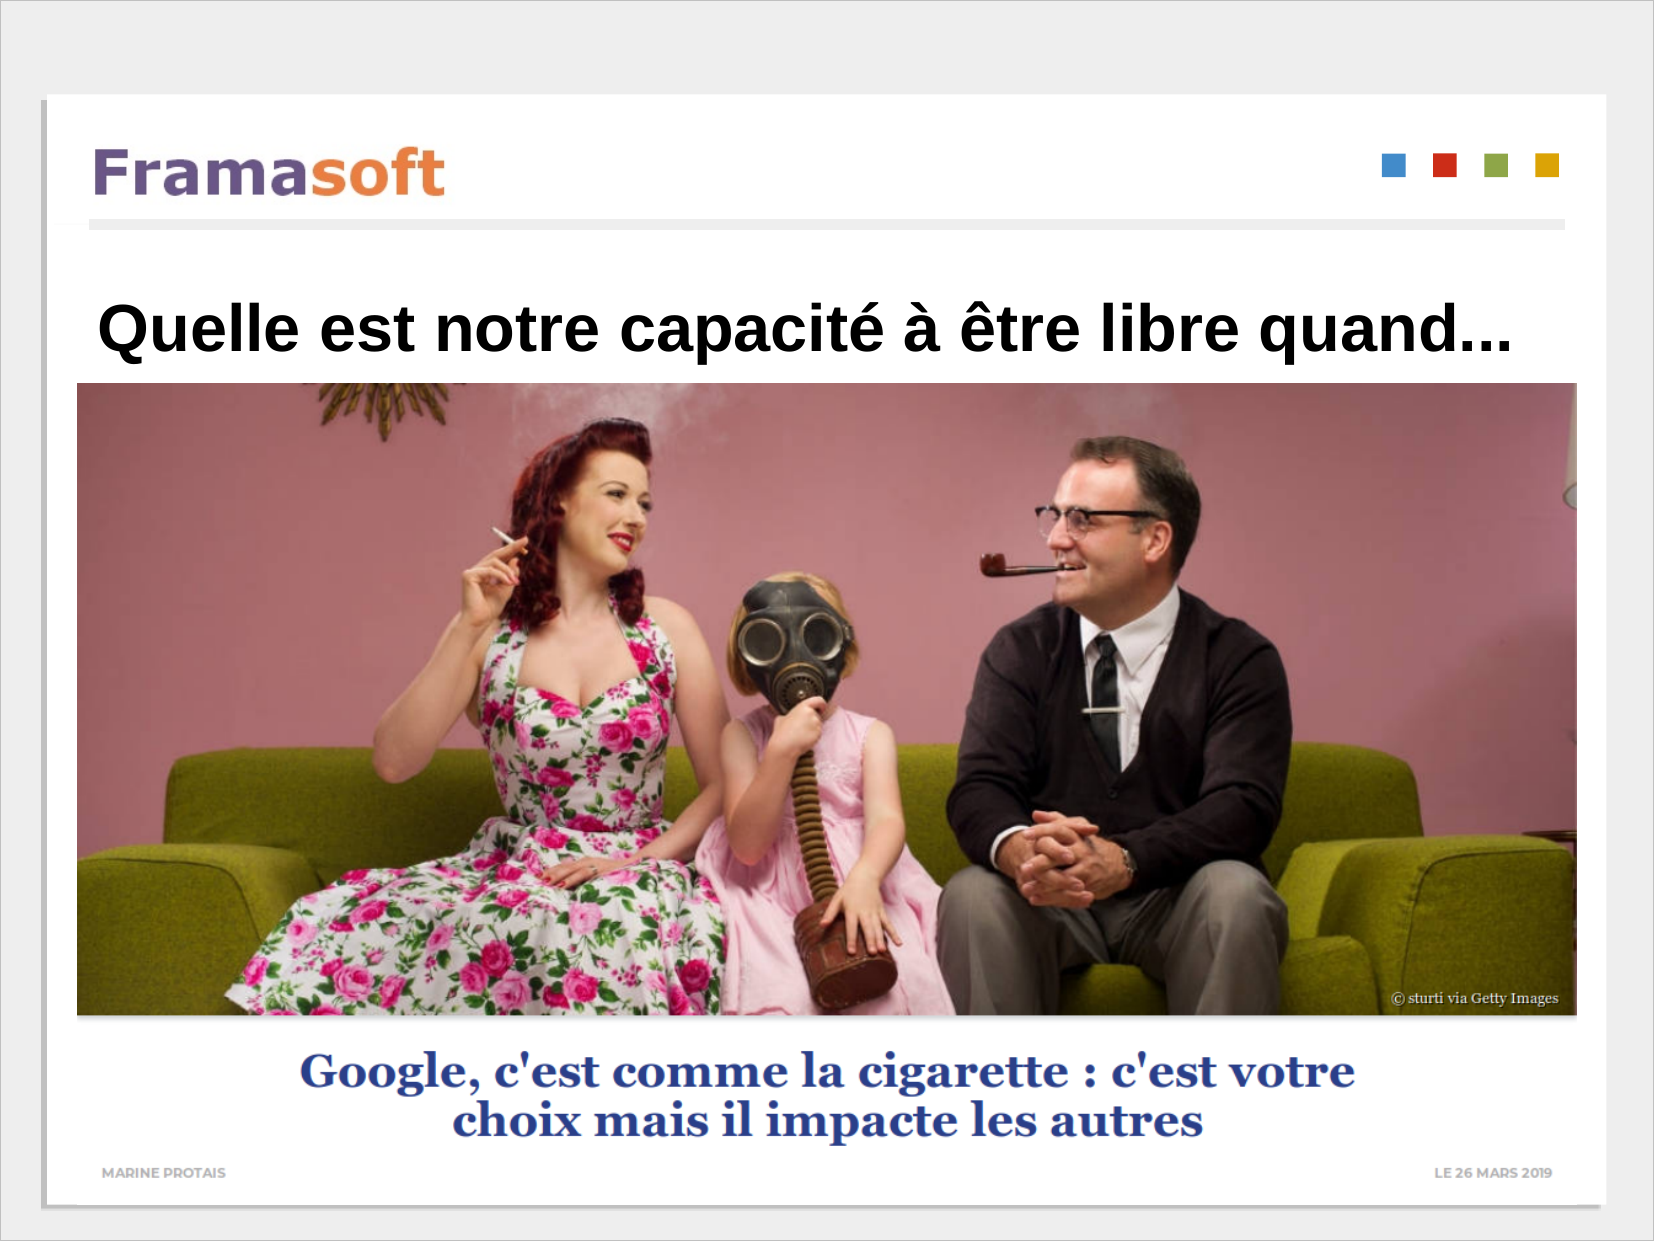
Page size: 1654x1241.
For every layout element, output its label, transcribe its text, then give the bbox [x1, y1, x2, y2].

text_box [0, 0, 1654, 1241]
text_box Quelle est notre capacité à être libre quand... [82, 283, 1560, 378]
picture [54, 104, 508, 225]
picture [77, 383, 1577, 1205]
